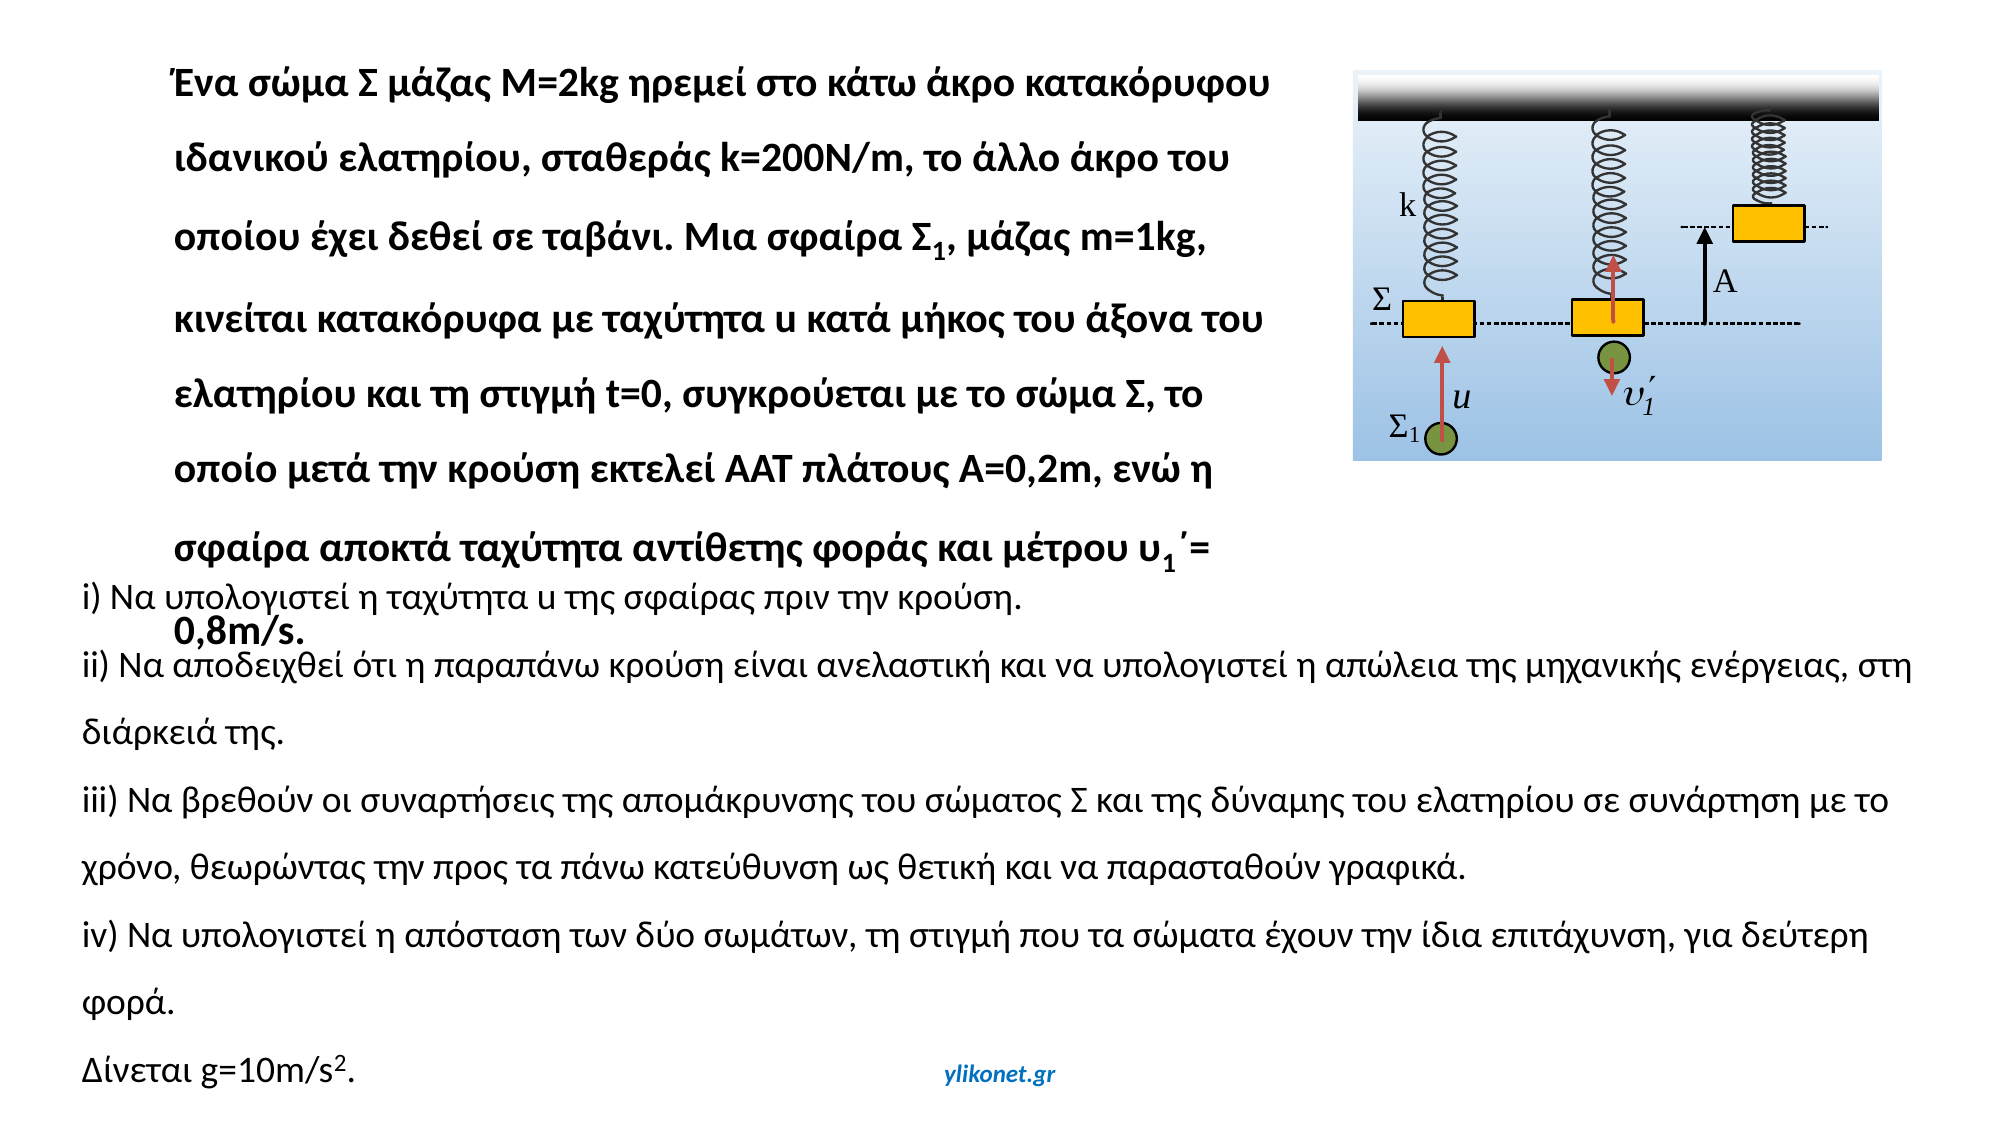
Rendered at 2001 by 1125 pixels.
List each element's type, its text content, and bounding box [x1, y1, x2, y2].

text_box Ένα σώμα Σ μάζας Μ=2kg ηρεμεί στο κάτω άκρο κατακόρυφου ιδανικού ελατηρίου, σταθεράς k=200Ν/m, το άλλο άκρο του οποίου έχει δεθεί σε ταβάνι. Μια σφαίρα Σ1, μάζας m=1kg, κινείται κατακόρυφα με ταχύτητα u κατά μήκος του άξονα του ελατηρίου και τη στιγμή t=0, συγκρούεται με το σώμα Σ, το οποίο μετά την κρούση εκτελεί ΑΑΤ πλάτους Α=0,2m, ενώ η σφαίρα αποκτά ταχύτητα αντίθετης φοράς και μέτρου υ1΄= 0,8m/s. [158, 22, 1333, 542]
chart [1352, 70, 1882, 461]
text_box i) Να υπολογιστεί η ταχύτητα u της σφαίρας πριν την κρούση. ii) Να αποδειχθεί ότι η παραπάνω κρούση είναι ανελαστική και να υπολογιστεί η απώλεια της μηχανικής ενέργειας, στη διάρκειά της. iii) Να βρεθούν οι συναρτήσεις της απομάκρυνσης του σώματος Σ και της δύναμης του ελατηρίου σε συνάρτηση με το χρόνο, θεωρώντας την προς τα πάνω κατεύθυνση ως θετική και να παρασταθούν γραφικά. iv) Να υπολογιστεί η απόσταση των δύο σωμάτων, τη στιγμή που τα σώματα έχουν την ίδια επιτάχυνση, για δεύτερη φορά. Δίνεται g=10m/s2. [66, 542, 1946, 1125]
